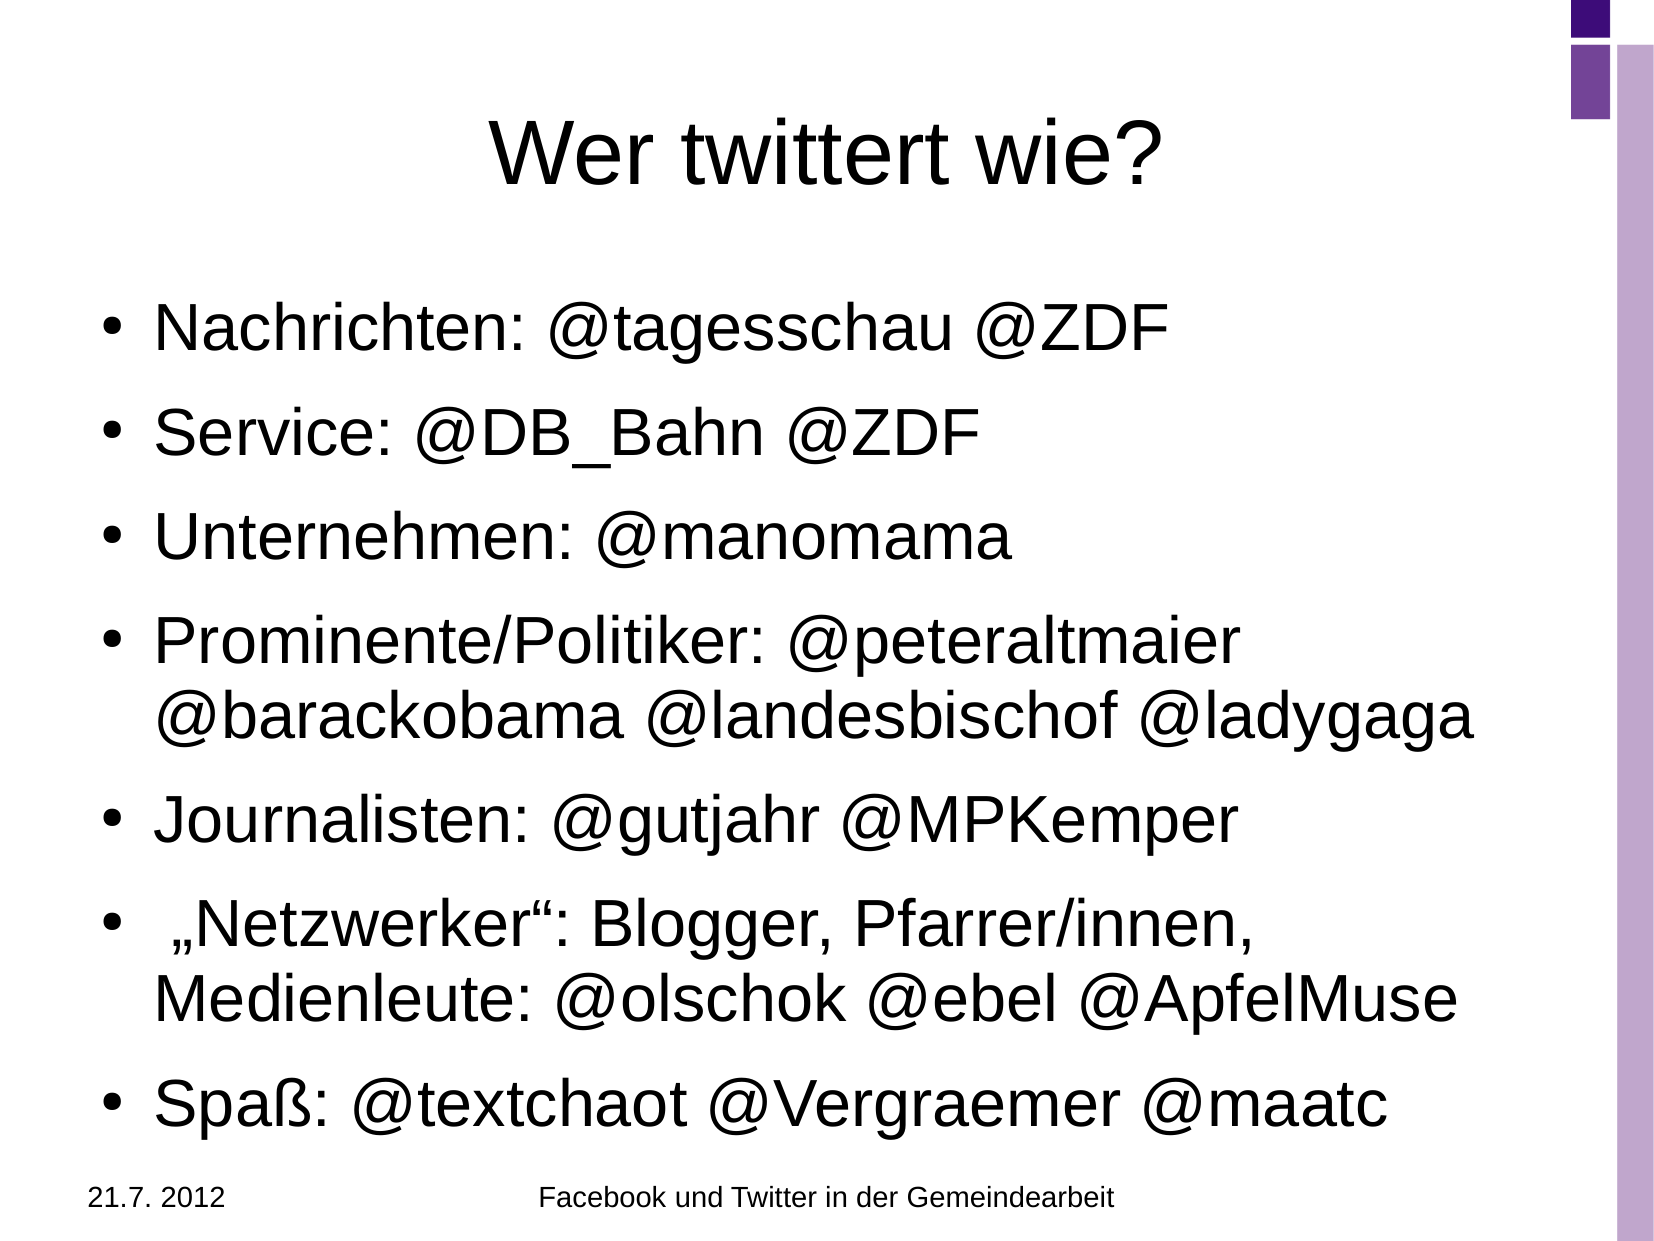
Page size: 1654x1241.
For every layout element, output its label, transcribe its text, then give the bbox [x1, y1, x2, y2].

picture [1571, 0, 1654, 1241]
title Wer twittert wie? [82, 49, 1571, 257]
list Nachrichten: @tagesschau @ZDF Service: @DB_Bahn @ZDF Unternehmen: @manomama Prominente/Politiker: @peteraltmaier @barackobama @landesbischof @ladygaga Journalisten: @gutjahr @MPKemper „Netzwerker“: Blogger, Pfarrer/innen, Medienleute: @olschok @ebel @ApfelMuse Spaß: @textchaot @Vergraemer @maatc [82, 290, 1571, 1141]
